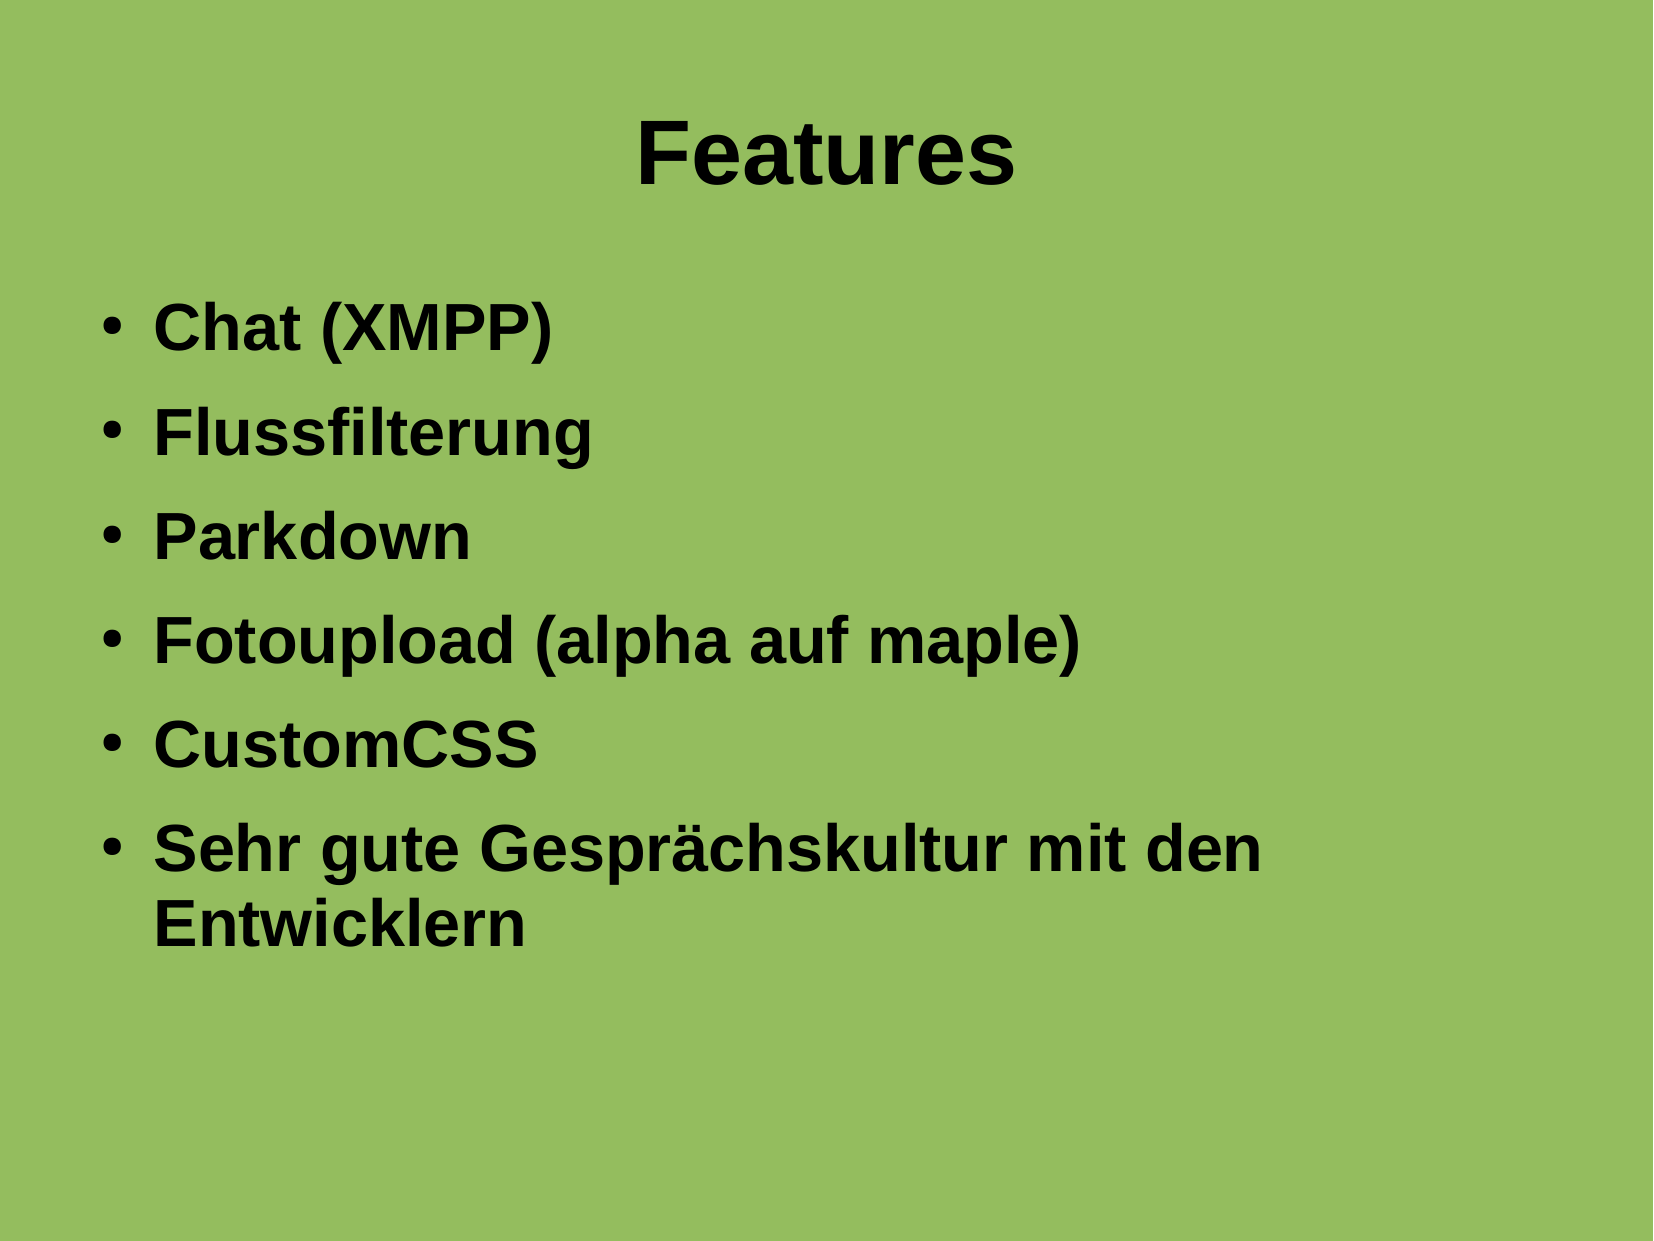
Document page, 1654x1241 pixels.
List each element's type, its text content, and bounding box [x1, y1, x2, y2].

title Features [82, 49, 1571, 257]
list Chat (XMPP) Flussfilterung Parkdown Fotoupload (alpha auf maple) CustomCSS Sehr gute Gesprächskultur mit den Entwicklern [82, 290, 1571, 1010]
